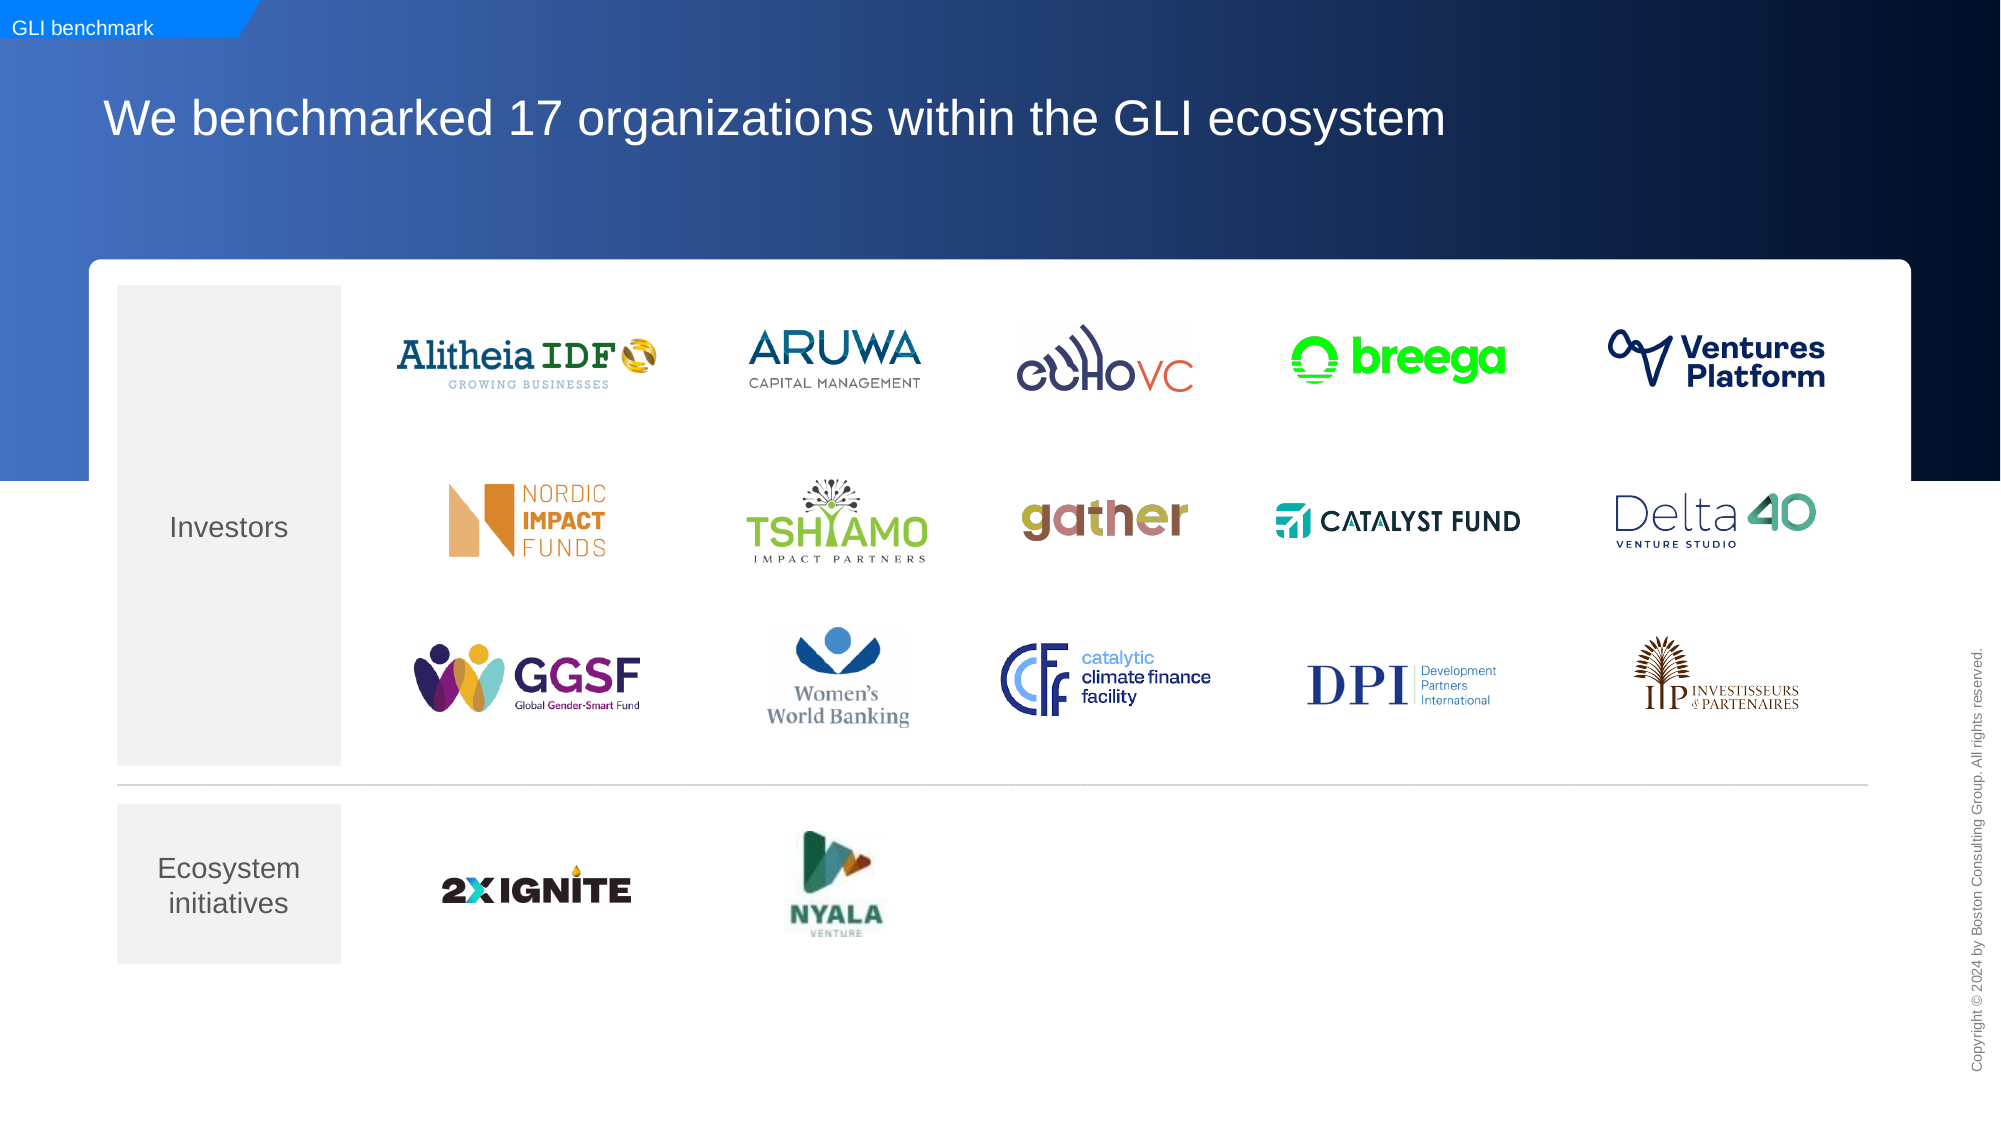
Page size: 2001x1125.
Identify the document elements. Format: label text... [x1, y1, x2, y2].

picture [766, 628, 909, 728]
picture [744, 477, 930, 564]
picture [745, 325, 929, 392]
picture [998, 638, 1212, 718]
text_box Ecosystem initiatives [117, 804, 341, 964]
picture [414, 644, 640, 712]
picture [442, 865, 631, 903]
picture [449, 484, 605, 557]
picture [397, 320, 657, 397]
picture [1017, 325, 1193, 392]
picture [1616, 493, 1816, 548]
text_box GLI benchmark [0, 0, 262, 39]
picture [1276, 503, 1520, 538]
picture [1611, 624, 1821, 732]
text_box Investors [117, 285, 341, 766]
text_box We benchmarked 17 organizations within the GLI ecosystem [103, 91, 1897, 147]
picture [1603, 327, 1829, 389]
picture [1281, 325, 1515, 392]
picture [784, 831, 891, 937]
picture [1022, 500, 1188, 541]
picture [1295, 630, 1501, 726]
